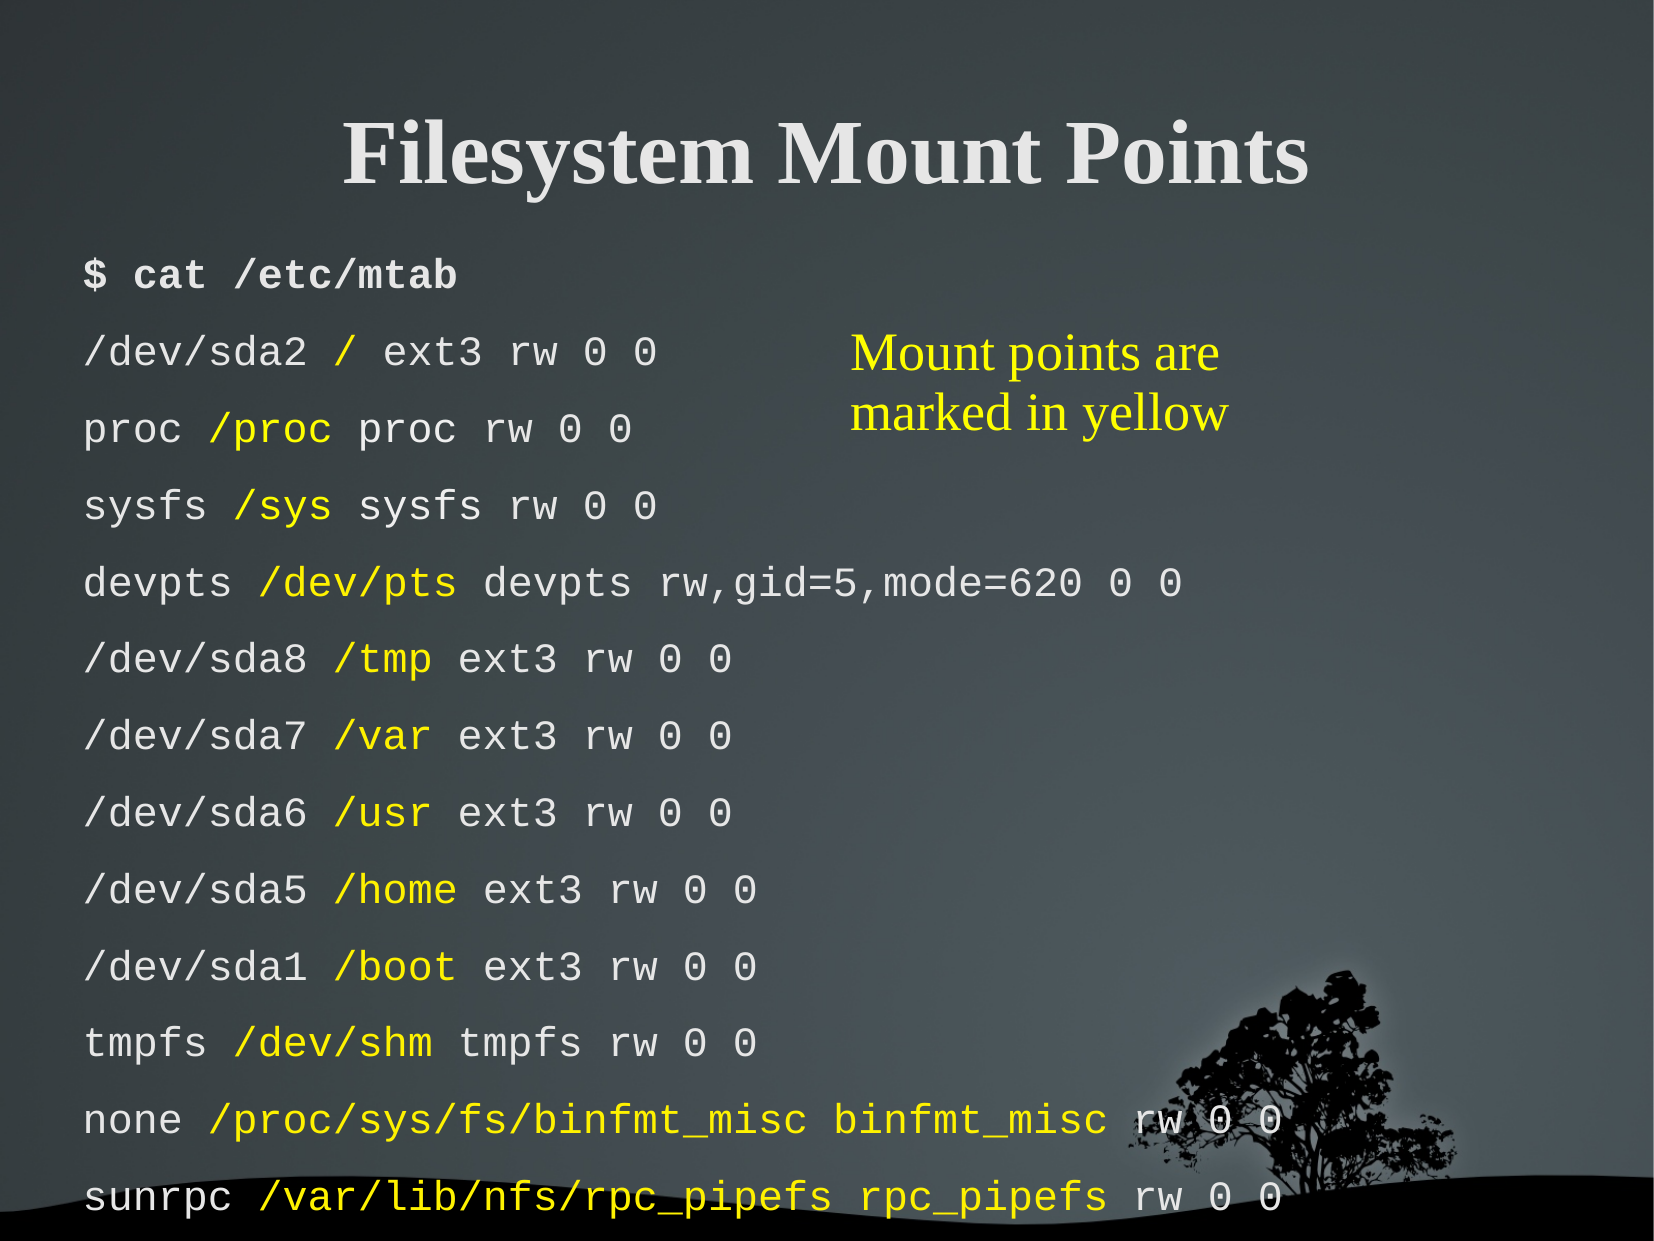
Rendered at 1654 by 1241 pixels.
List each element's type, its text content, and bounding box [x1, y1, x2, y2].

text_box Mount points are marked in yellow [850, 322, 1618, 454]
list $ cat /etc/mtab /dev/sda2 / ext3 rw 0 0 proc /proc proc rw 0 0 sysfs /sys sysfs rw 0 0 devpts /dev/pts devpts rw,gid=5,mode=620 0 0 /dev/sda8 /tmp ext3 rw 0 0 /dev/sda7 /var ext3 rw 0 0 /dev/sda6 /usr ext3 rw 0 0 /dev/sda5 /home ext3 rw 0 0 /dev/sda1 /boot ext3 rw 0 0 tmpfs /dev/shm tmpfs rw 0 0 none /proc/sys/fs/binfmt_misc binfmt_misc rw 0 0 sunrpc /var/lib/nfs/rpc_pipefs rpc_pipefs rw 0 0 [82, 273, 1571, 1223]
title Filesystem Mount Points [82, 33, 1571, 273]
picture [0, 0, 1654, 1241]
